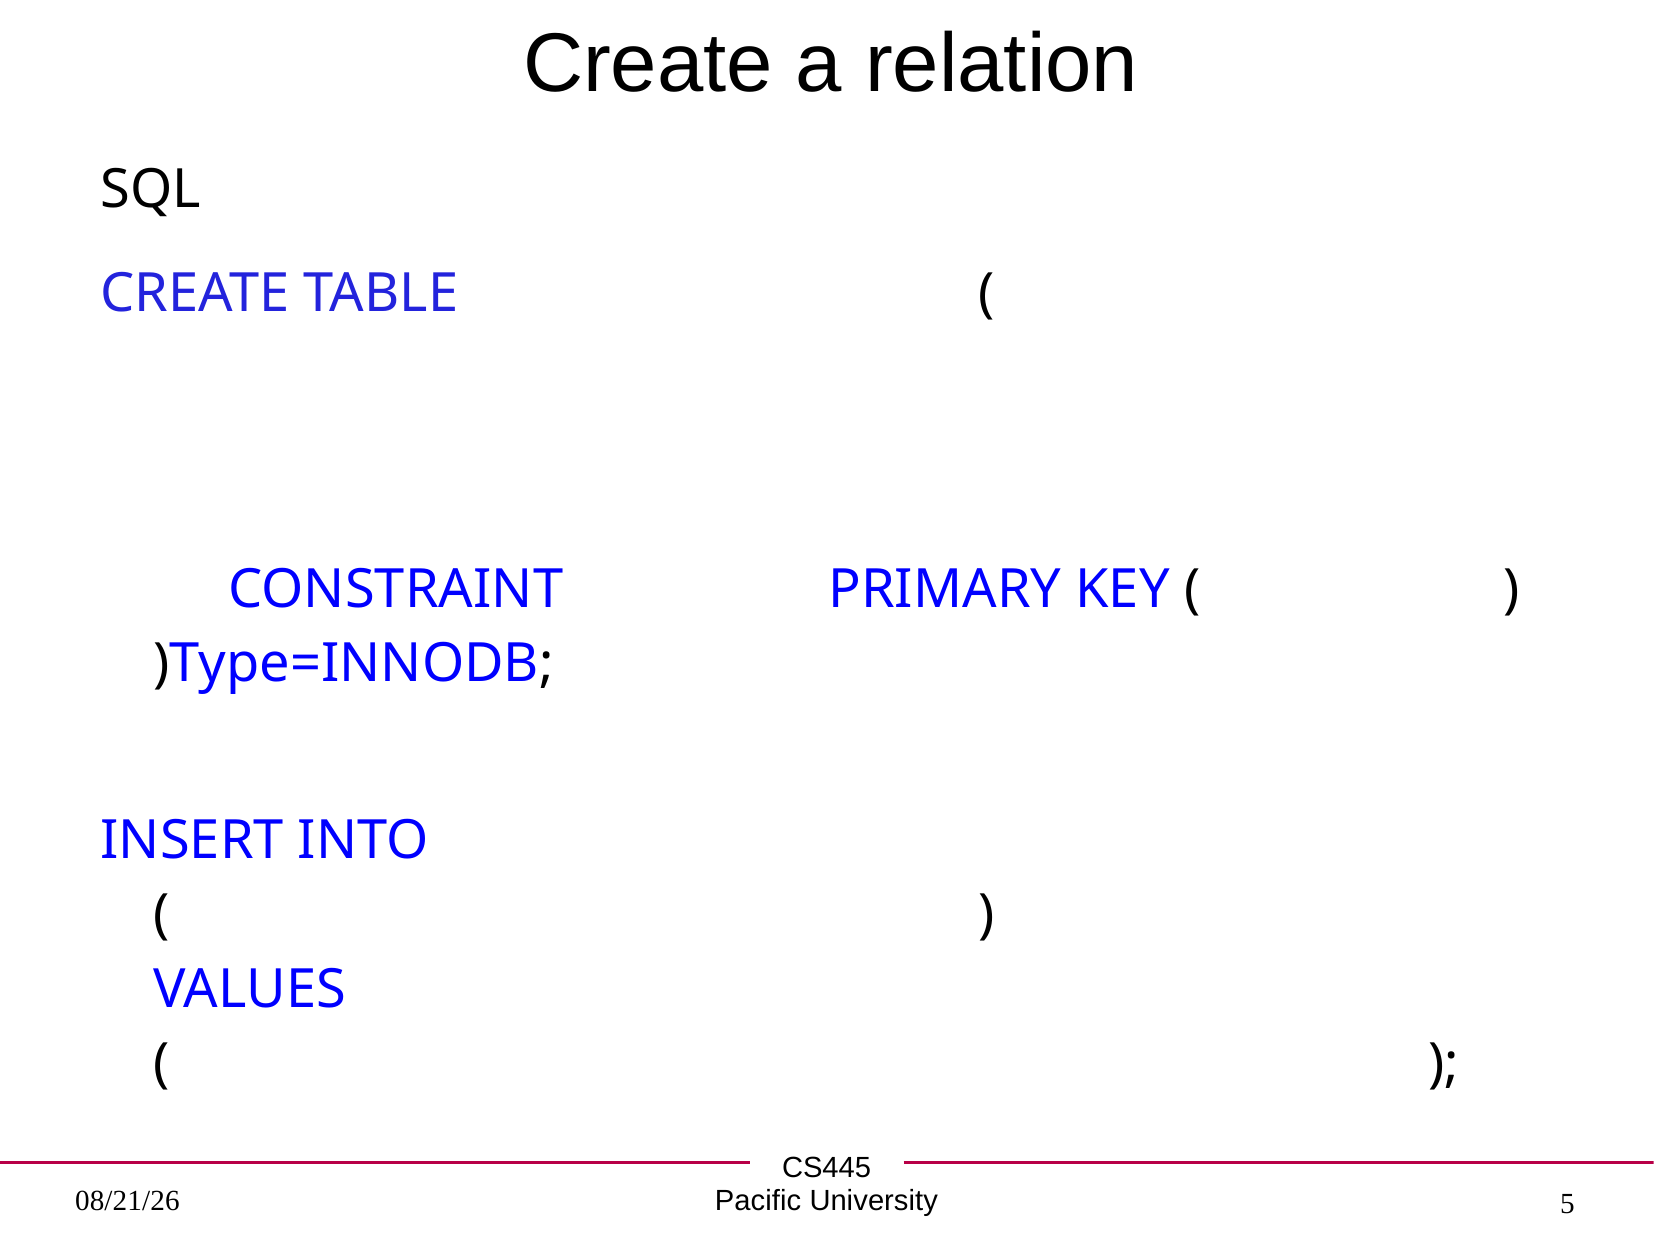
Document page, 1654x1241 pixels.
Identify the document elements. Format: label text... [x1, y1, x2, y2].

title Create a relation [86, 15, 1576, 109]
list SQL CREATE TABLE ( CONSTRAINT PRIMARY KEY ( ) )Type=INNODB; INSERT INTO ( ) VALUES ( ); [82, 150, 1571, 1111]
